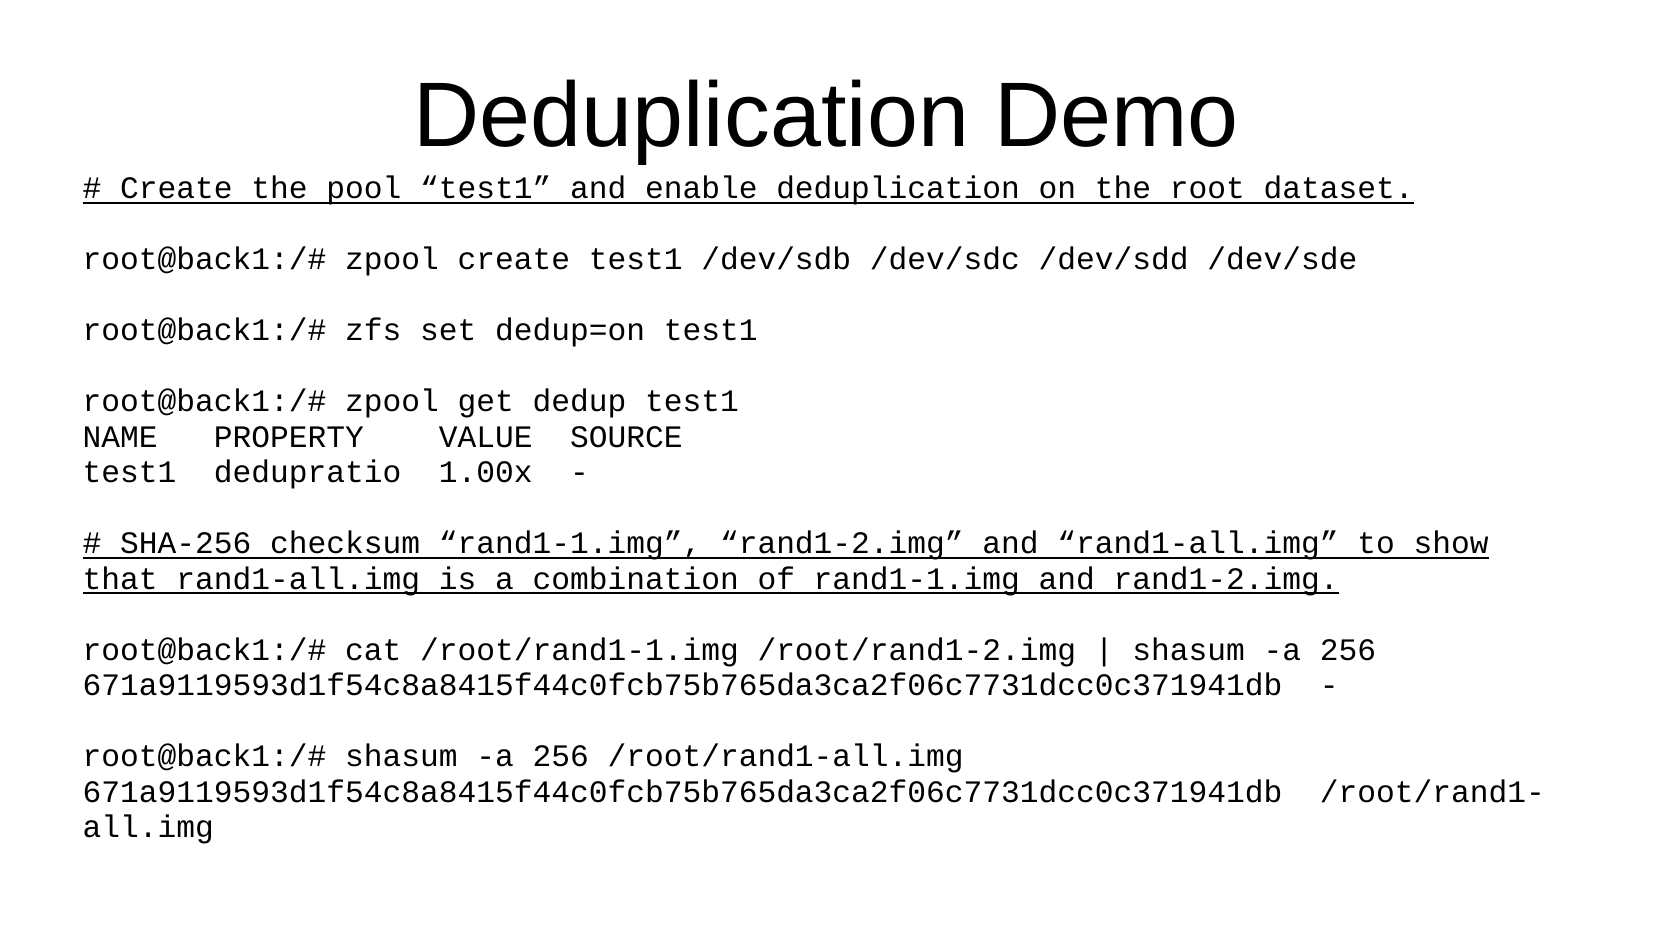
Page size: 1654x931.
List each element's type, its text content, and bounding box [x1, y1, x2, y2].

title Deduplication Demo [82, 37, 1571, 172]
subtitle # Create the pool “test1” and enable deduplication on the root dataset. root@back1:/# zpool create test1 /dev/sdb /dev/sdc /dev/sdd /dev/sde root@back1:/# zfs set dedup=on test1 root@back1:/# zpool get dedup test1 NAME PROPERTY VALUE SOURCE test1 dedupratio 1.00x - # SHA-256 checksum “rand1-1.img”, “rand1-2.img” and “rand1-all.img” to show that rand1-all.img is a combination of rand1-1.img and rand1-2.img. root@back1:/# cat /root/rand1-1.img /root/rand1-2.img | shasum -a 256 671a9119593d1f54c8a8415f44c0fcb75b765da3ca2f06c7731dcc0c371941db - root@back1:/# shasum -a 256 /root/rand1-all.img 671a9119593d1f54c8a8415f44c0fcb75b765da3ca2f06c7731dcc0c371941db /root/rand1-all.img [82, 172, 1571, 883]
